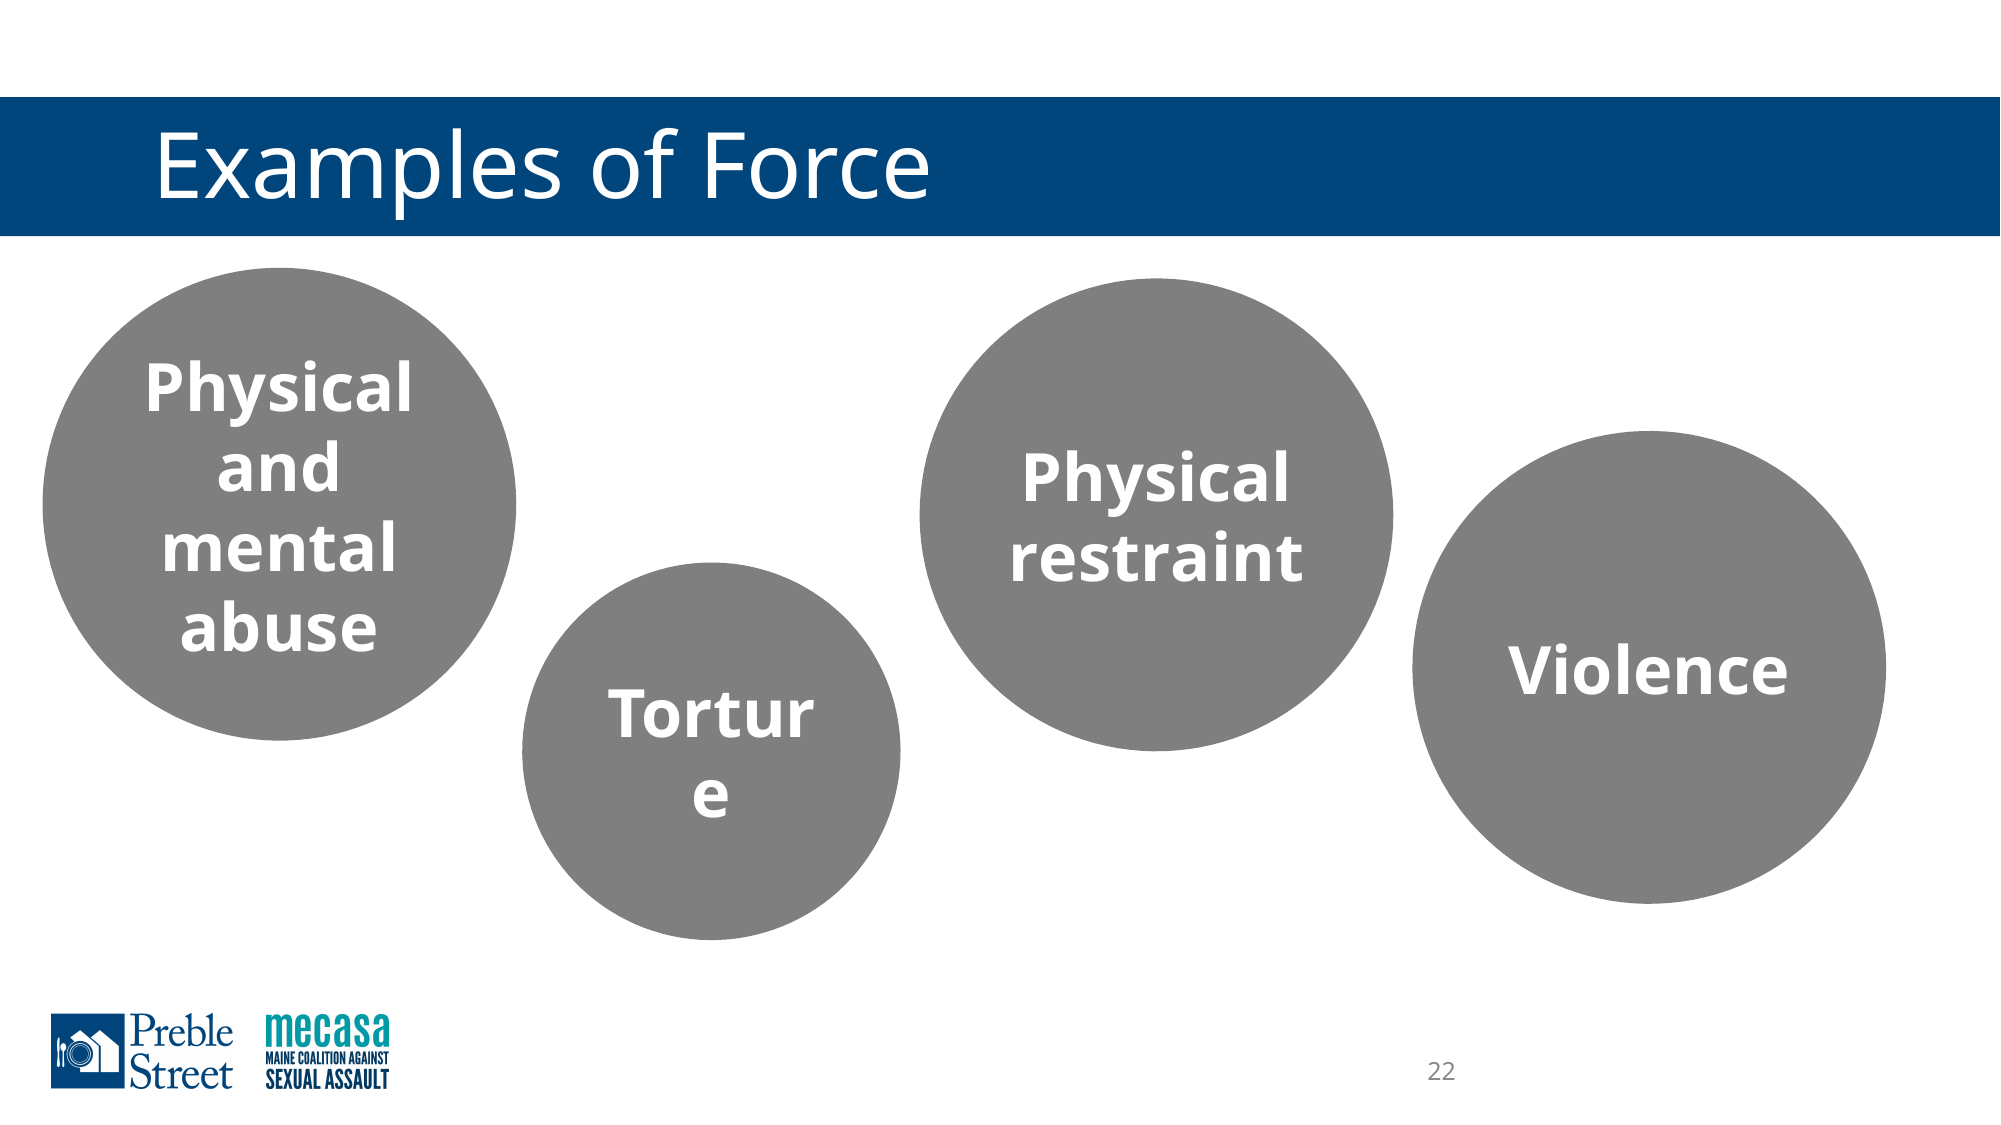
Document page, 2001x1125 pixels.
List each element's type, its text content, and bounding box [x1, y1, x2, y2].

slide_number 22 [1412, 1042, 1863, 1103]
text_box Physical and mental abuse [42, 267, 517, 741]
title Examples of Force [137, 60, 1863, 278]
text_box Torture [522, 562, 901, 941]
text_box Physical restraint [919, 278, 1394, 752]
text_box Violence [1412, 430, 1887, 904]
